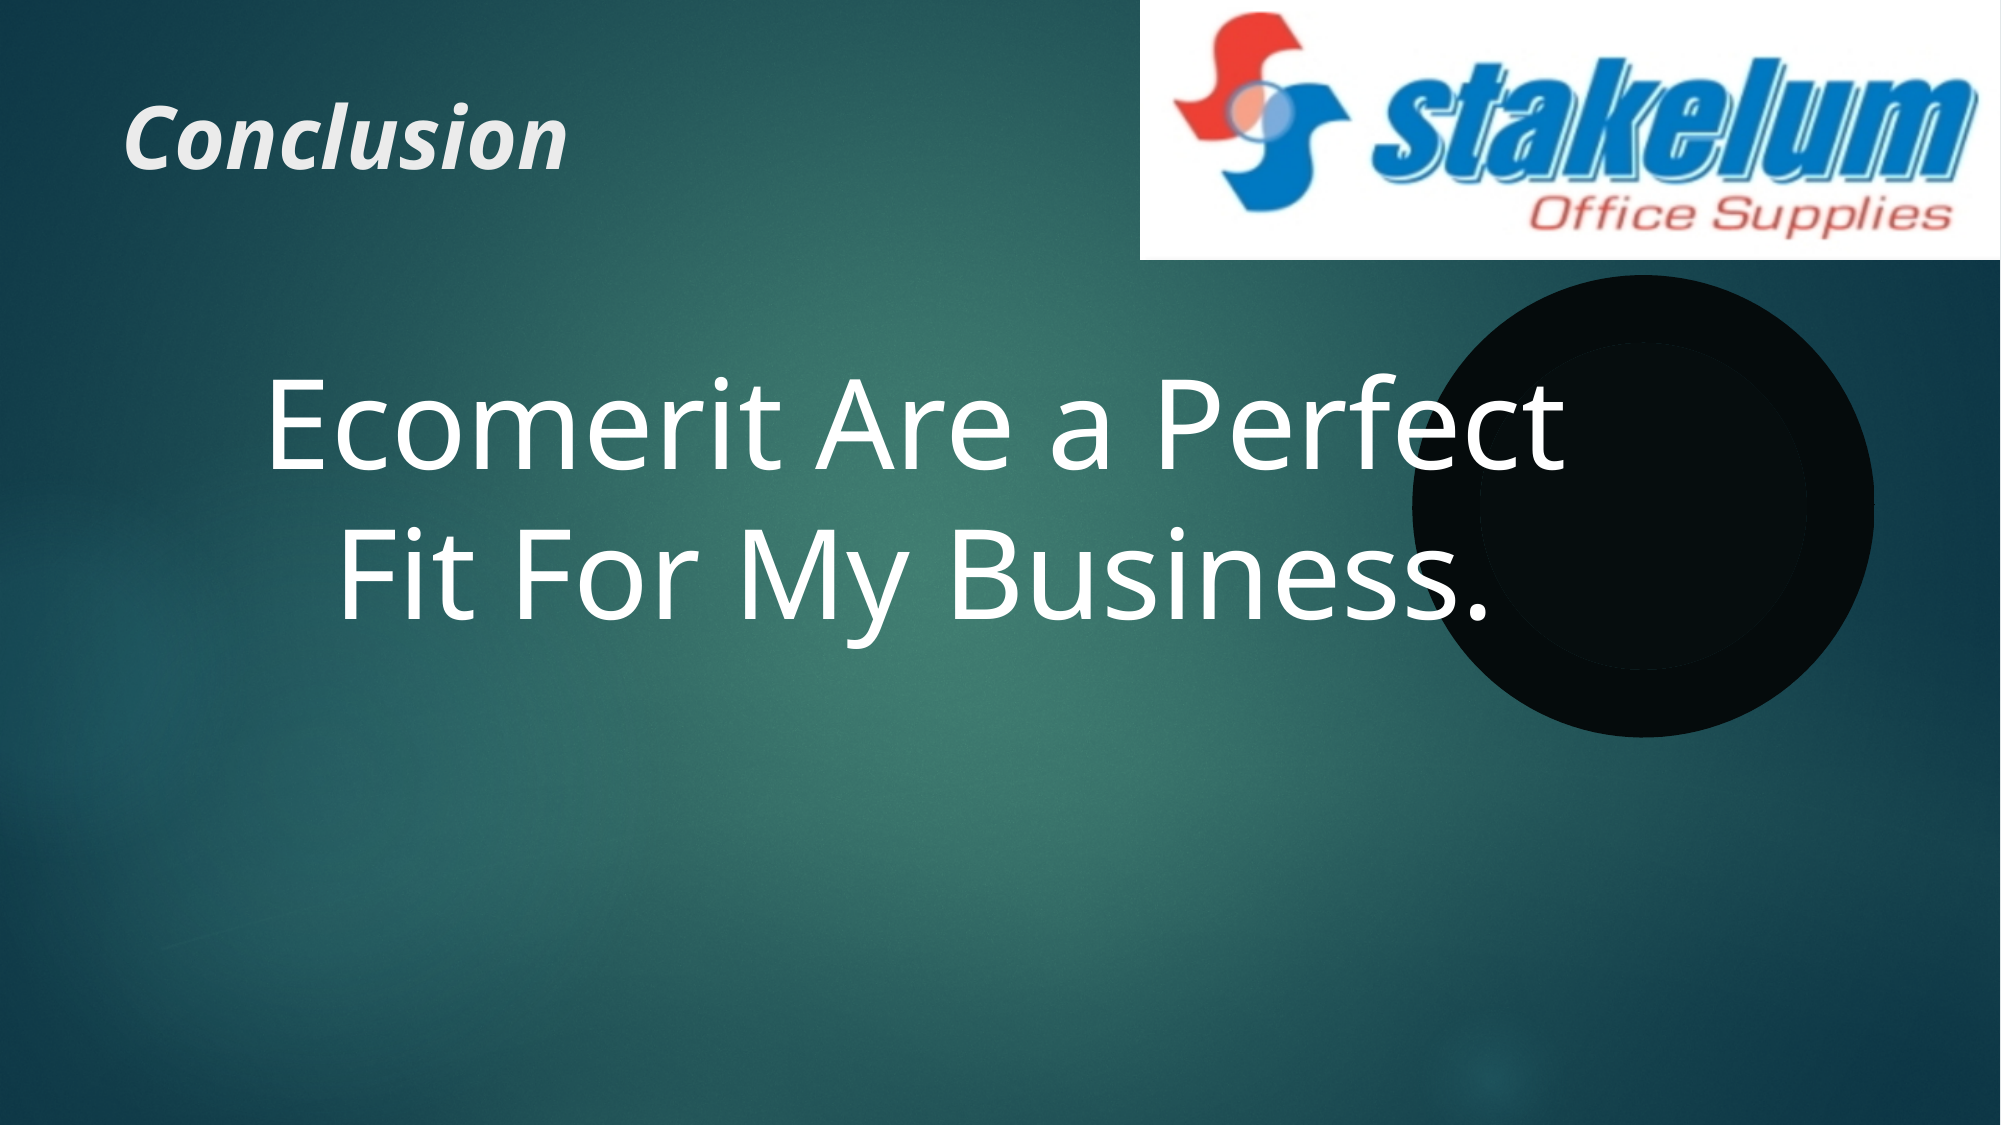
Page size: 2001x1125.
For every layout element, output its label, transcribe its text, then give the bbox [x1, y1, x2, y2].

picture [1140, 0, 2000, 260]
title Conclusion [106, 74, 1649, 305]
list Ecomerit Are a Perfect Fit For My Business. [181, 336, 1649, 1026]
